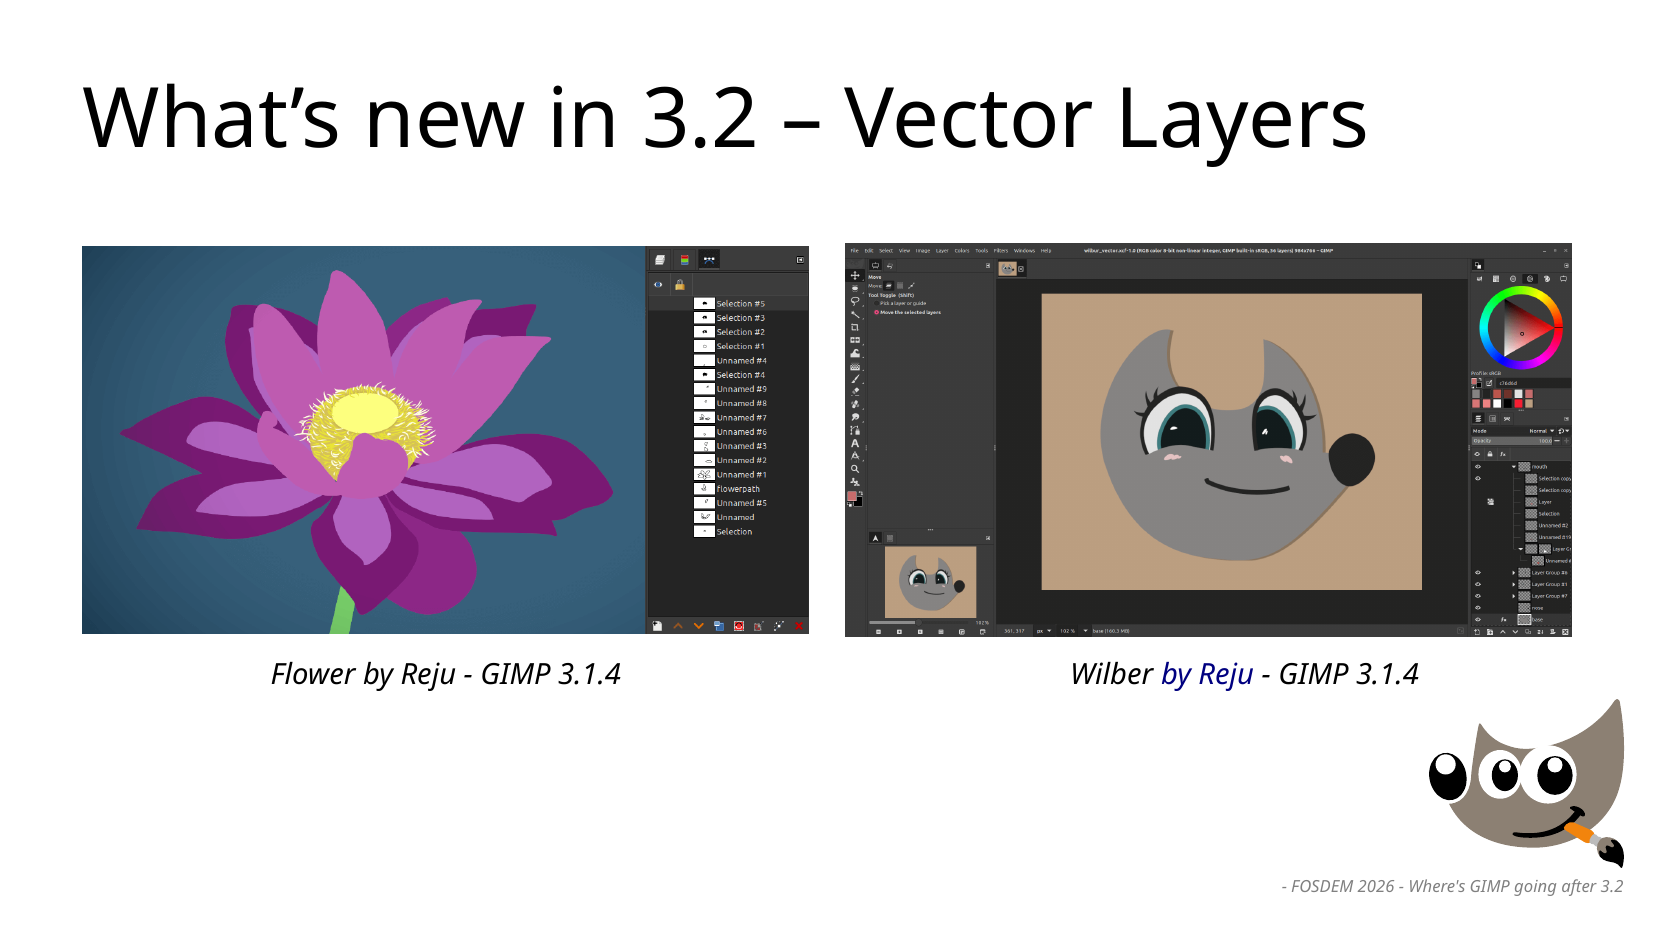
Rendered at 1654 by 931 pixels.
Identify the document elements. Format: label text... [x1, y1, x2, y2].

text_box Flower by Reju - GIMP 3.1.4 [76, 625, 815, 721]
title What’s new in 3.2 – Vector Layers [82, 37, 1571, 193]
picture [845, 243, 1572, 625]
picture [82, 246, 809, 625]
text_box Wilber by Reju - GIMP 3.1.4 [823, 625, 1592, 721]
